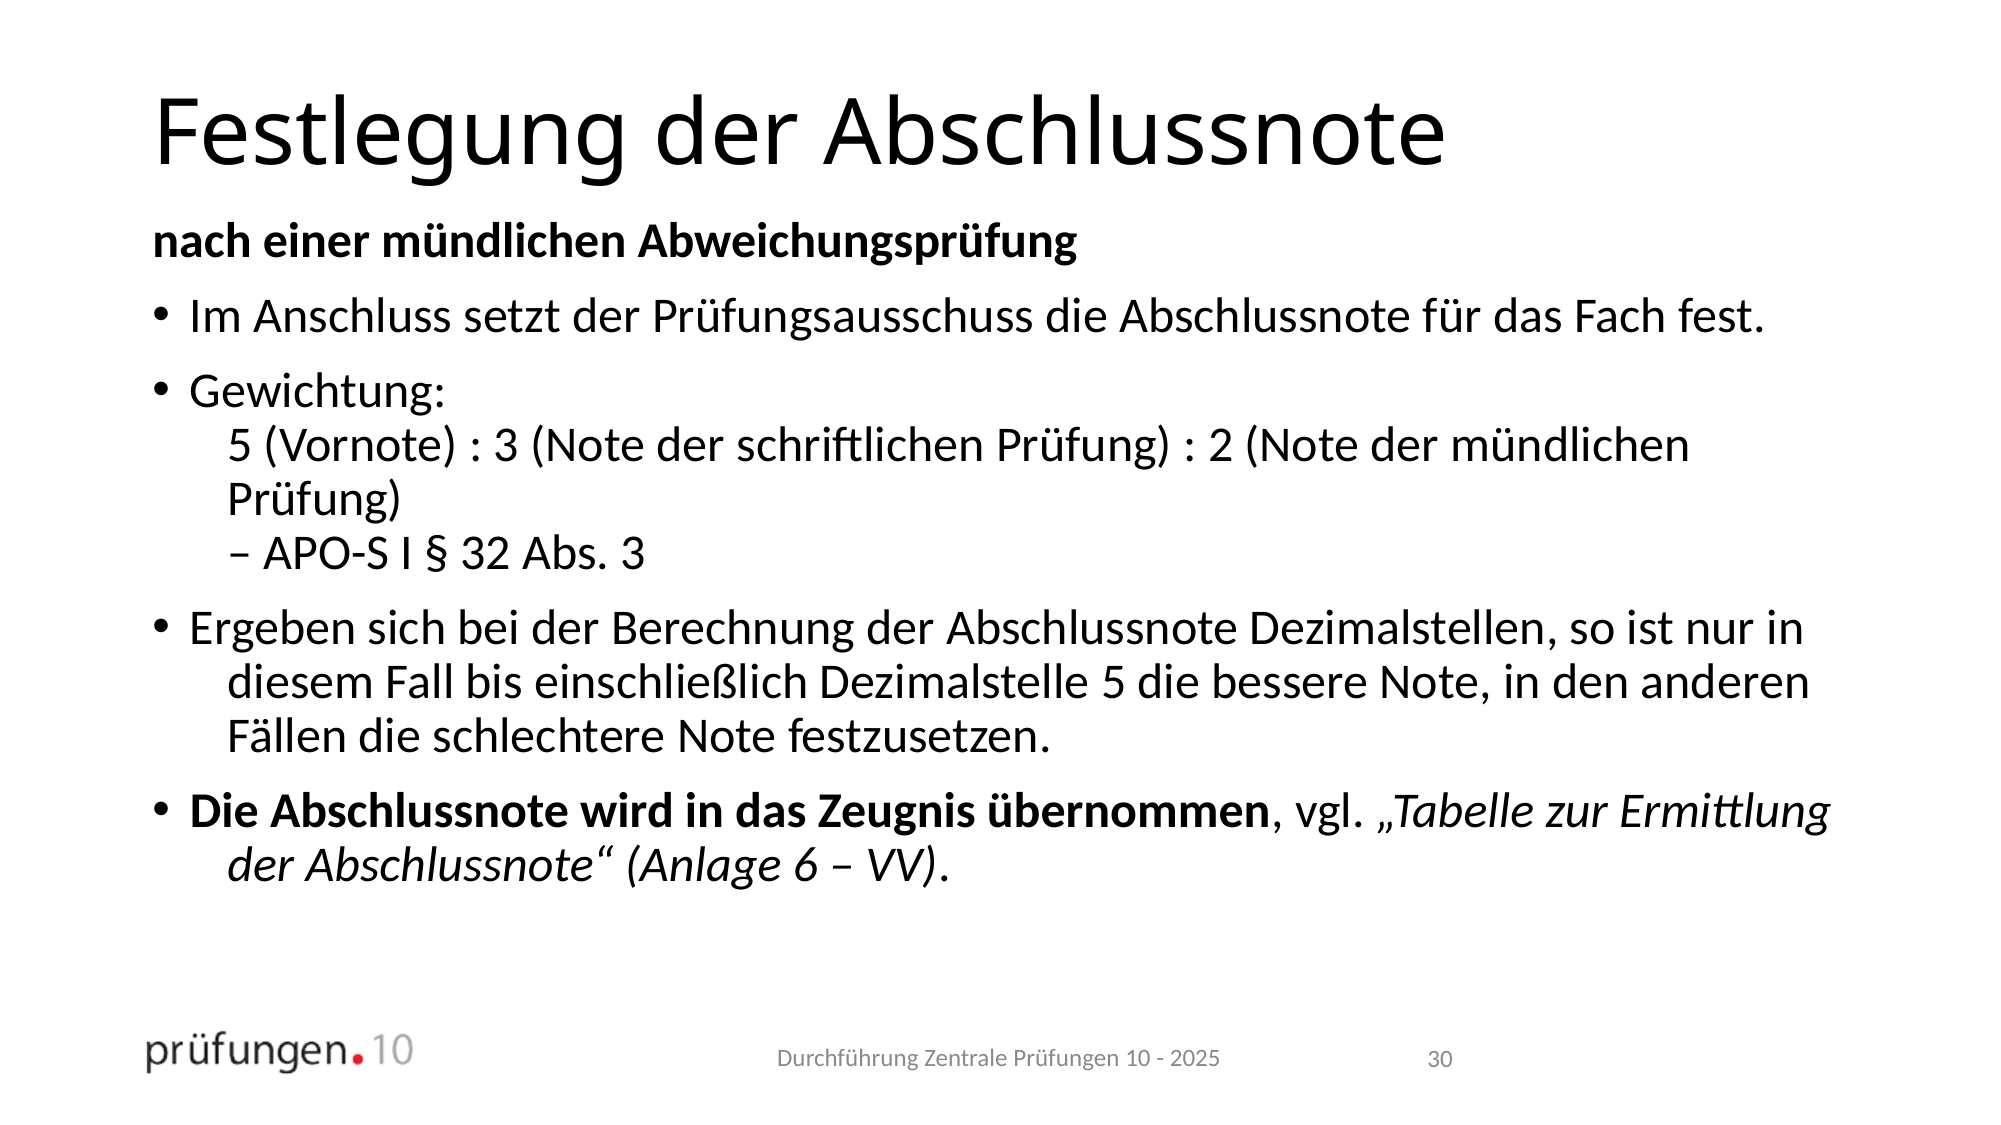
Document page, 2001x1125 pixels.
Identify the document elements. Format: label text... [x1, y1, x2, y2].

title Festlegung der Abschlussnote [137, 77, 1863, 193]
list nach einer mündlichen Abweichungsprüfung Im Anschluss setzt der Prüfungsausschuss die Abschlussnote für das Fach fest. Gewichtung: 5 (Vornote) : 3 (Note der schriftlichen Prüfung) : 2 (Note der mündlichen Prüfung) – APO-S I § 32 Abs. 3 Ergeben sich bei der Berechnung der Abschlussnote Dezimalstellen, so ist nur in diesem Fall bis einschließlich Dezimalstelle 5 die bessere Note, in den anderen Fällen die schlechtere Note festzusetzen. Die Abschlussnote wird in das Zeugnis übernommen, vgl. „Tabelle zur Ermittlung der Abschlussnote“ (Anlage 6 – VV). [137, 207, 1863, 1014]
text_box <Foliennummer> [1412, 1027, 1863, 1088]
picture [137, 1023, 423, 1080]
